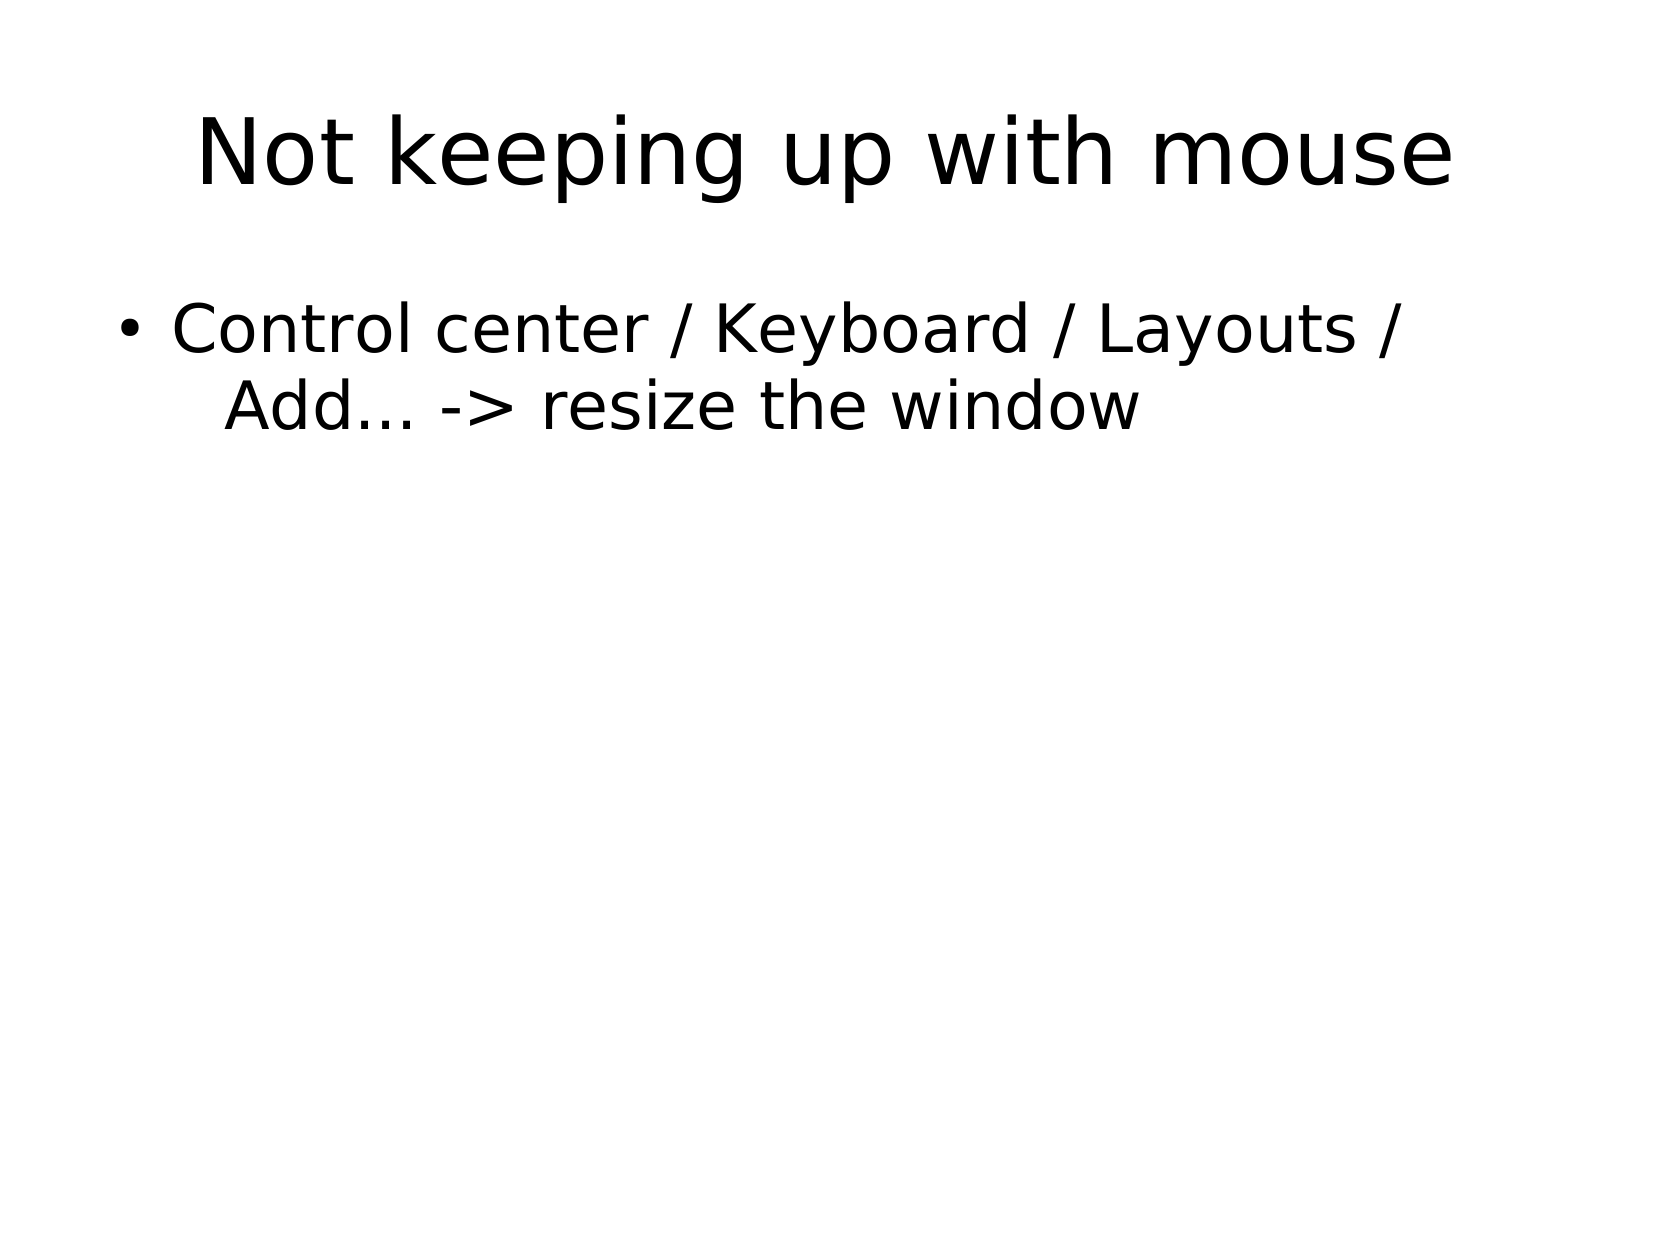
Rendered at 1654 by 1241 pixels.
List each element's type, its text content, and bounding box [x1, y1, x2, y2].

list Control center / Keyboard / Layouts / Add... -> resize the window [82, 290, 1571, 1109]
title Not keeping up with mouse [82, 49, 1571, 257]
